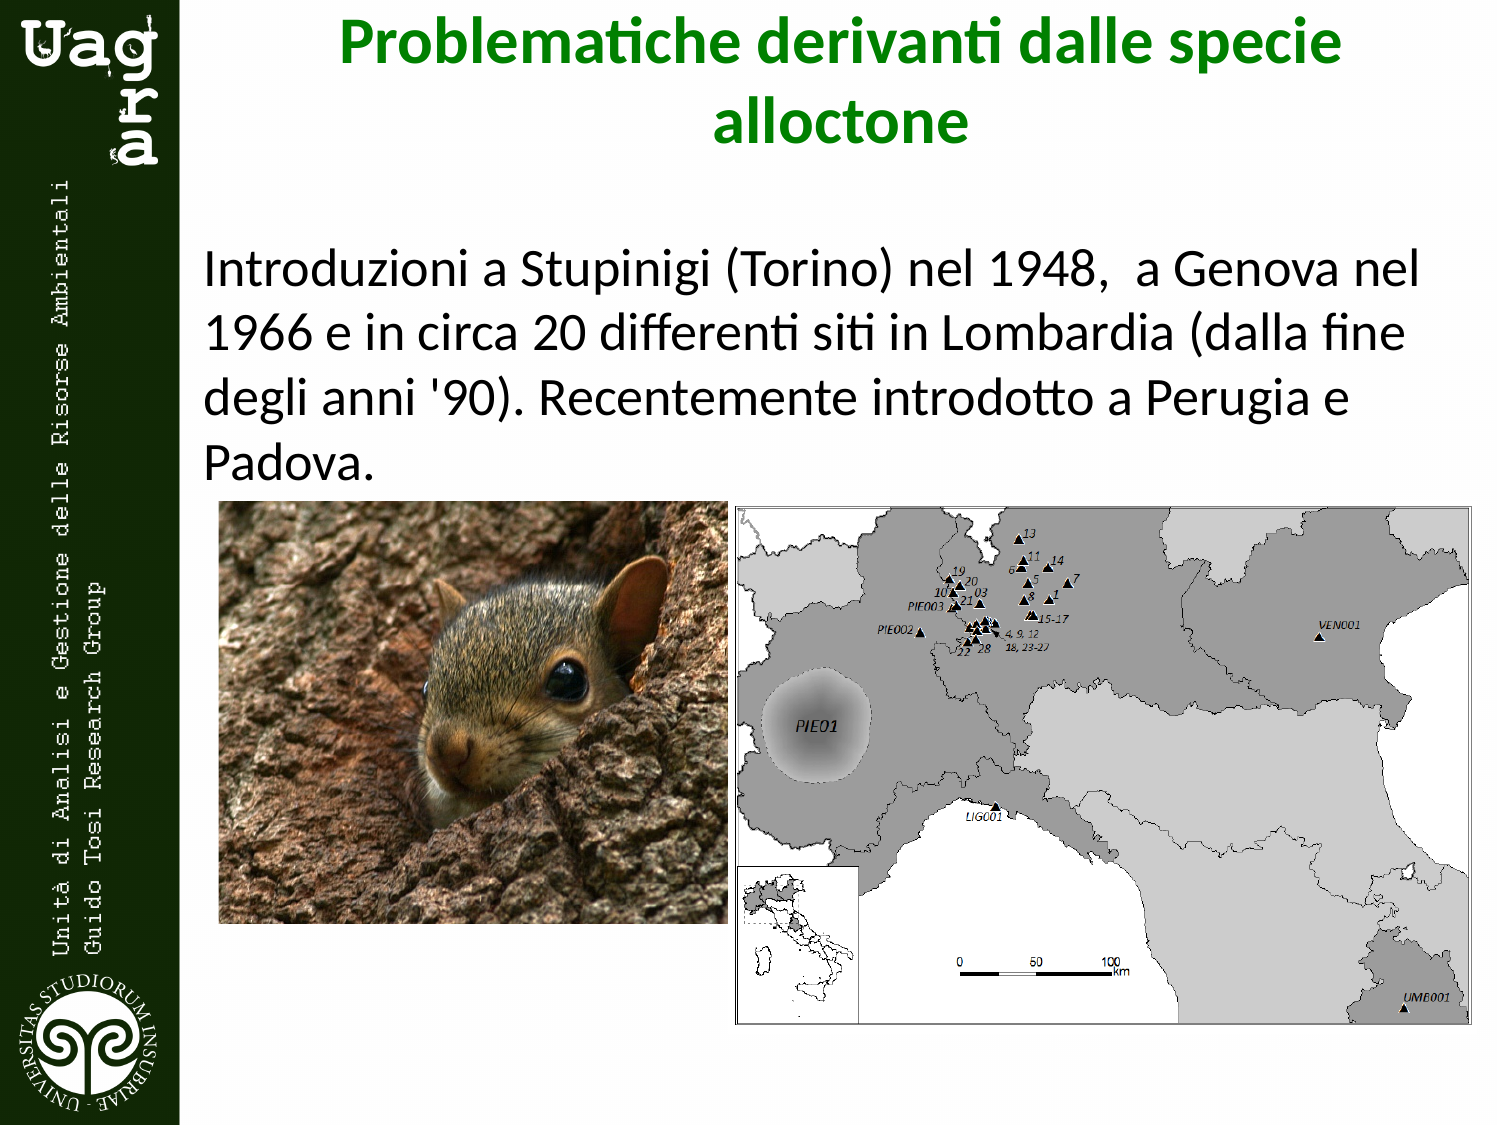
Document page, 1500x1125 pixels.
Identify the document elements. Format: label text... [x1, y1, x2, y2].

text_box Introduzioni a Stupinigi (Torino) nel 1948, a Genova nel 1966 e in circa 20 differenti siti in Lombardia (dalla fine degli anni '90). Recentemente introdotto a Perugia e Padova. [188, 224, 1489, 1040]
picture [0, 0, 1497, 1125]
text_box Problematiche derivanti dalle specie alloctone [194, 23, 1489, 130]
